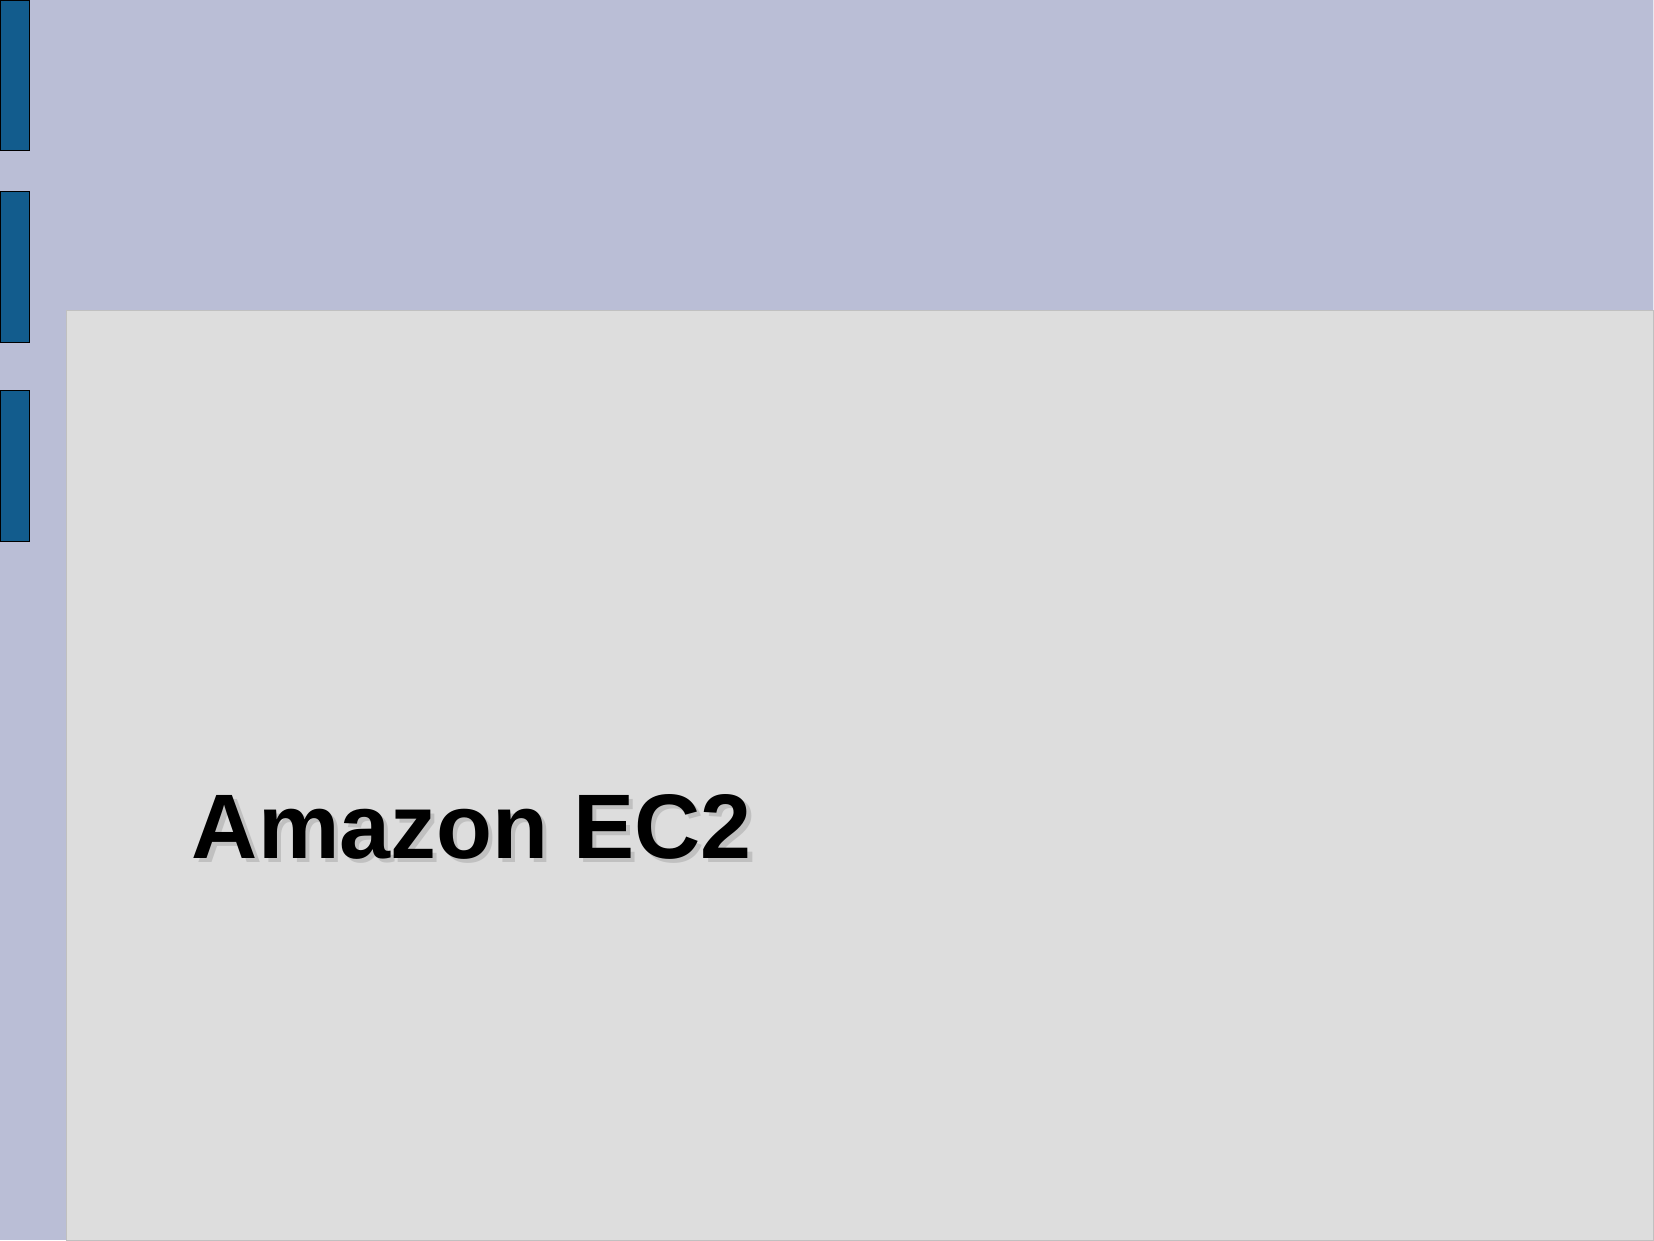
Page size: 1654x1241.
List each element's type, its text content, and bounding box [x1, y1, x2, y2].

text_box Amazon EC2 [177, 767, 1152, 886]
